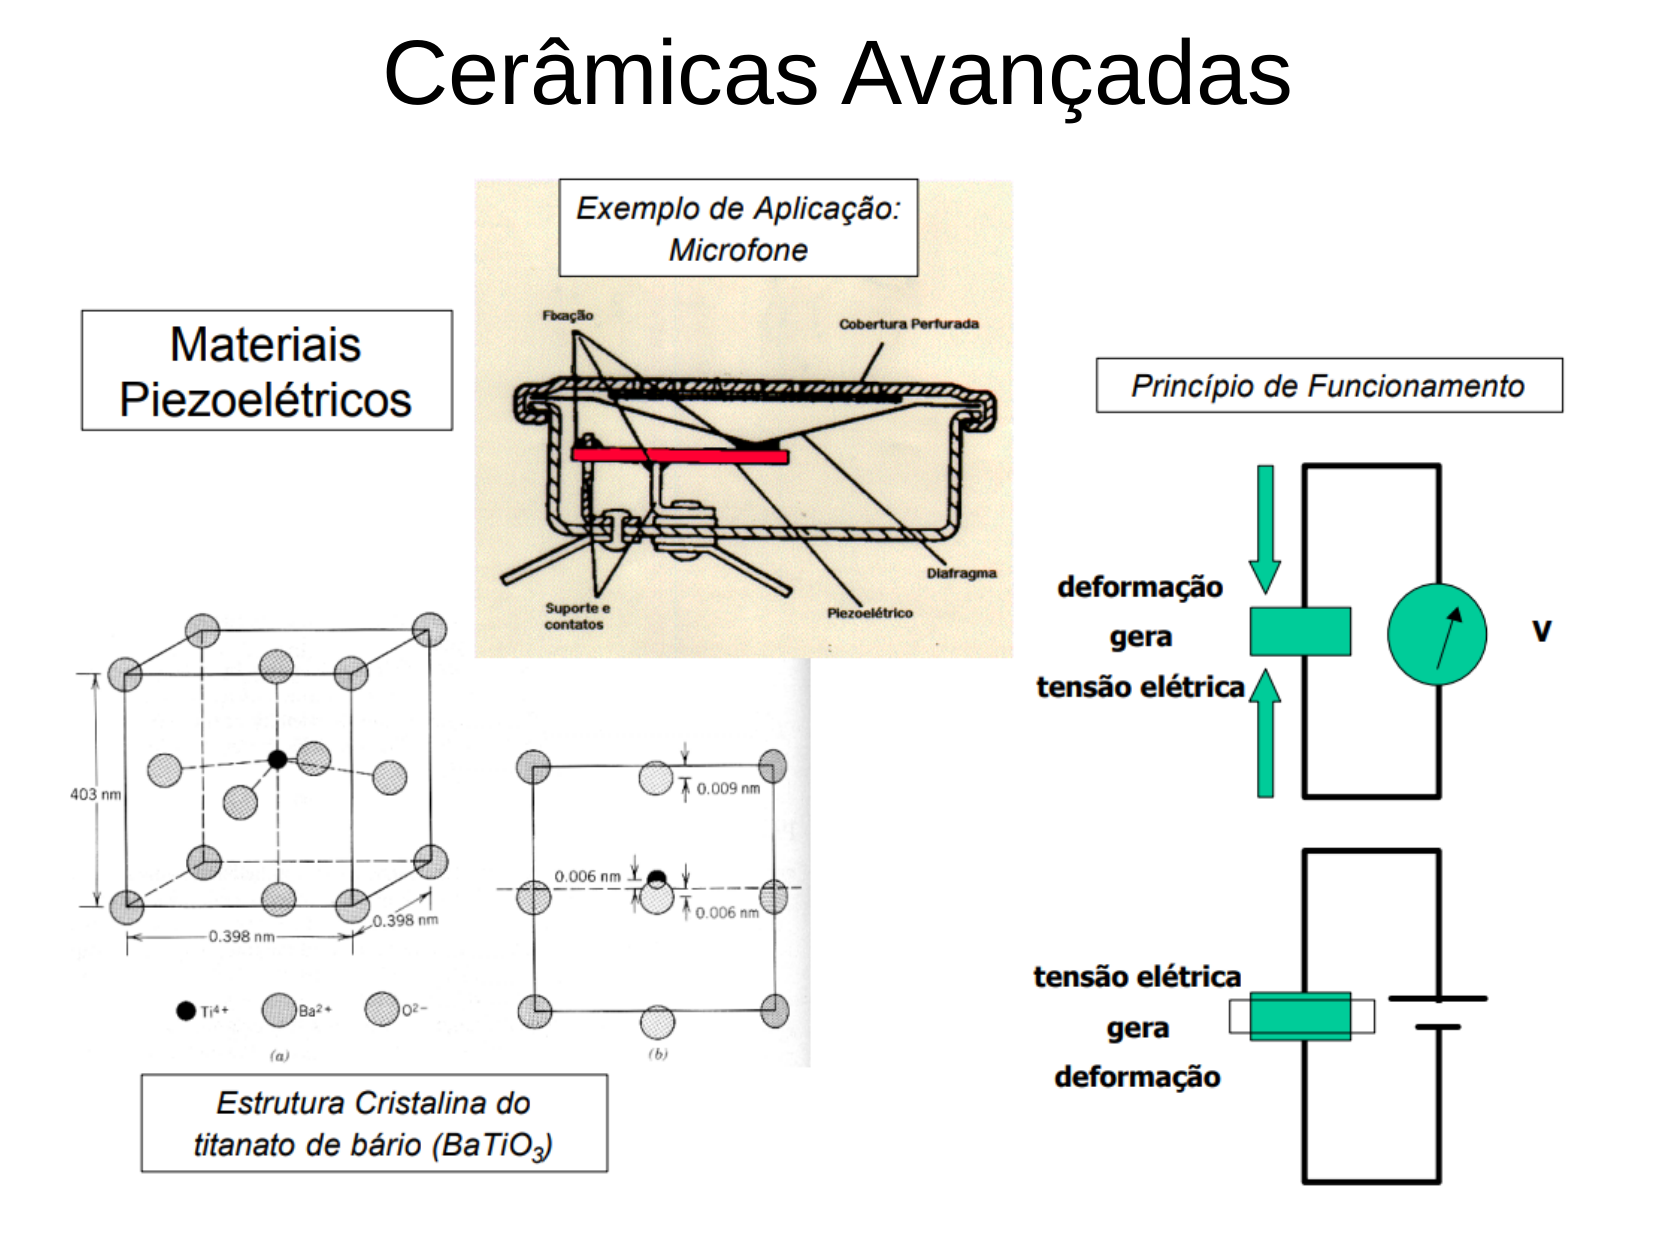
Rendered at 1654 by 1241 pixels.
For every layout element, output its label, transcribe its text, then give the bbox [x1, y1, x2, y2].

title Cerâmicas Avançadas [94, 11, 1583, 134]
picture [70, 134, 1595, 1205]
